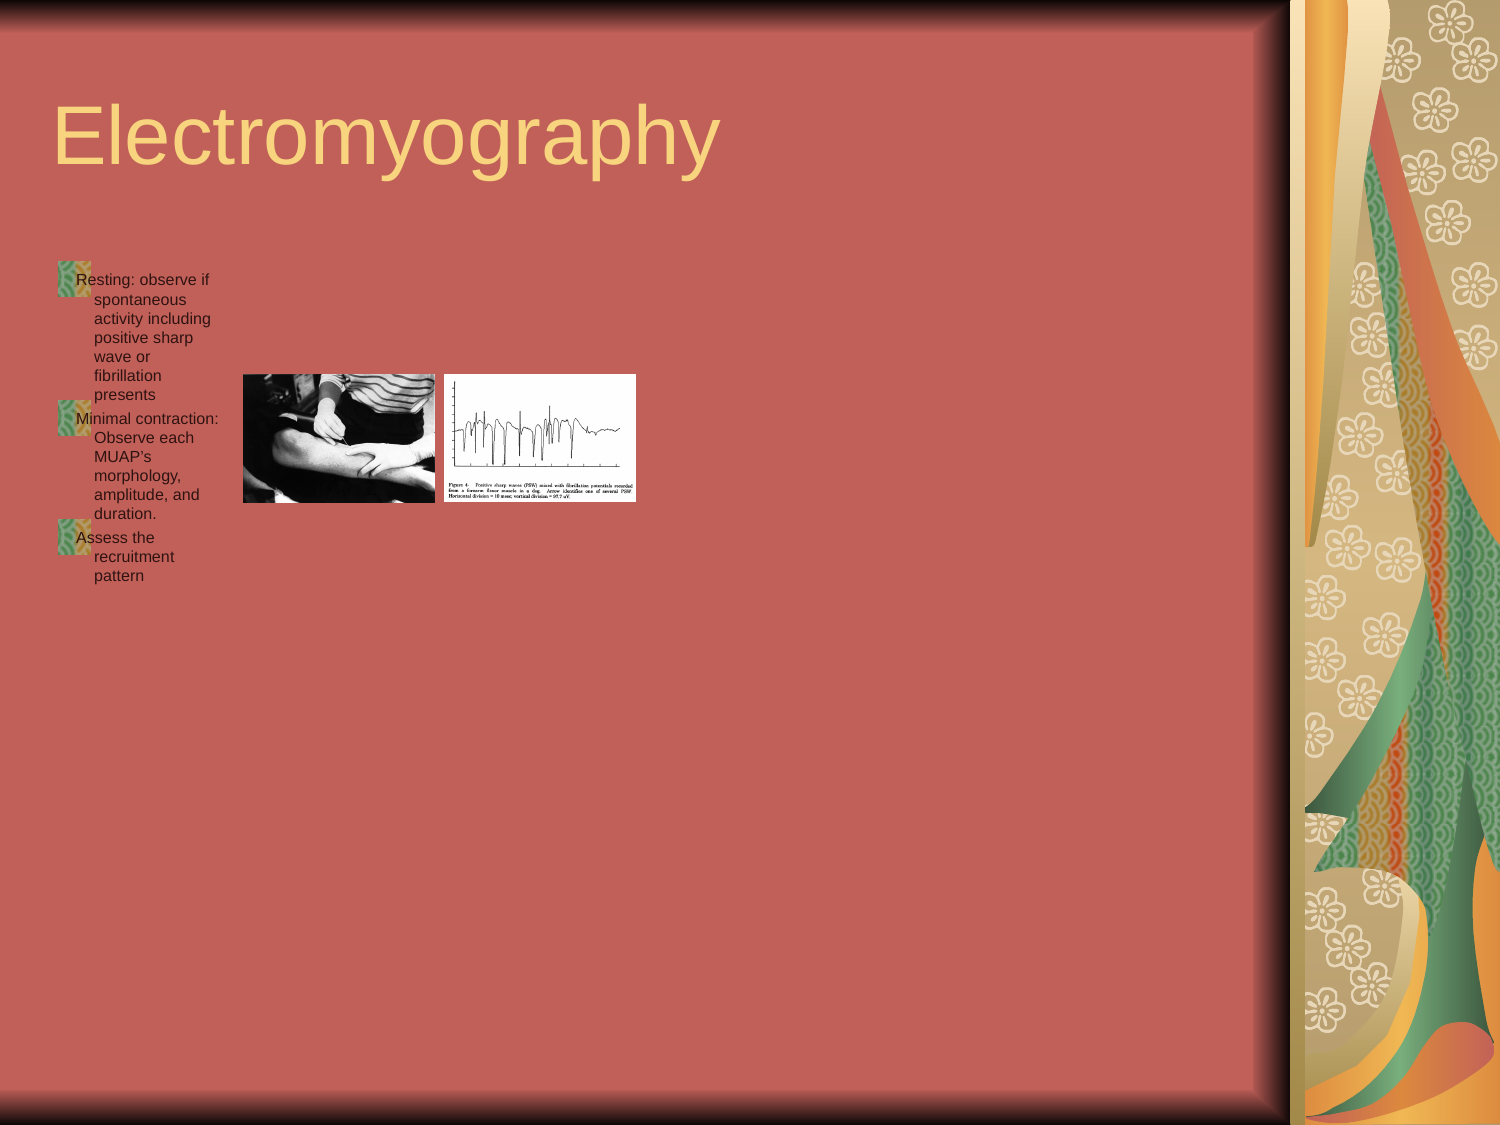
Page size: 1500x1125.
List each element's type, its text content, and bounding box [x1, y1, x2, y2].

picture [820, 255, 1388, 636]
picture [738, 648, 1447, 1120]
title Electromyography [35, 37, 1263, 225]
list Resting: observe if spontaneous activity including positive sharp wave or fibrillation presents Minimal contraction: Observe each MUAP’s morphology, amplitude, and duration. Assess the recruitment pattern [43, 262, 639, 1001]
